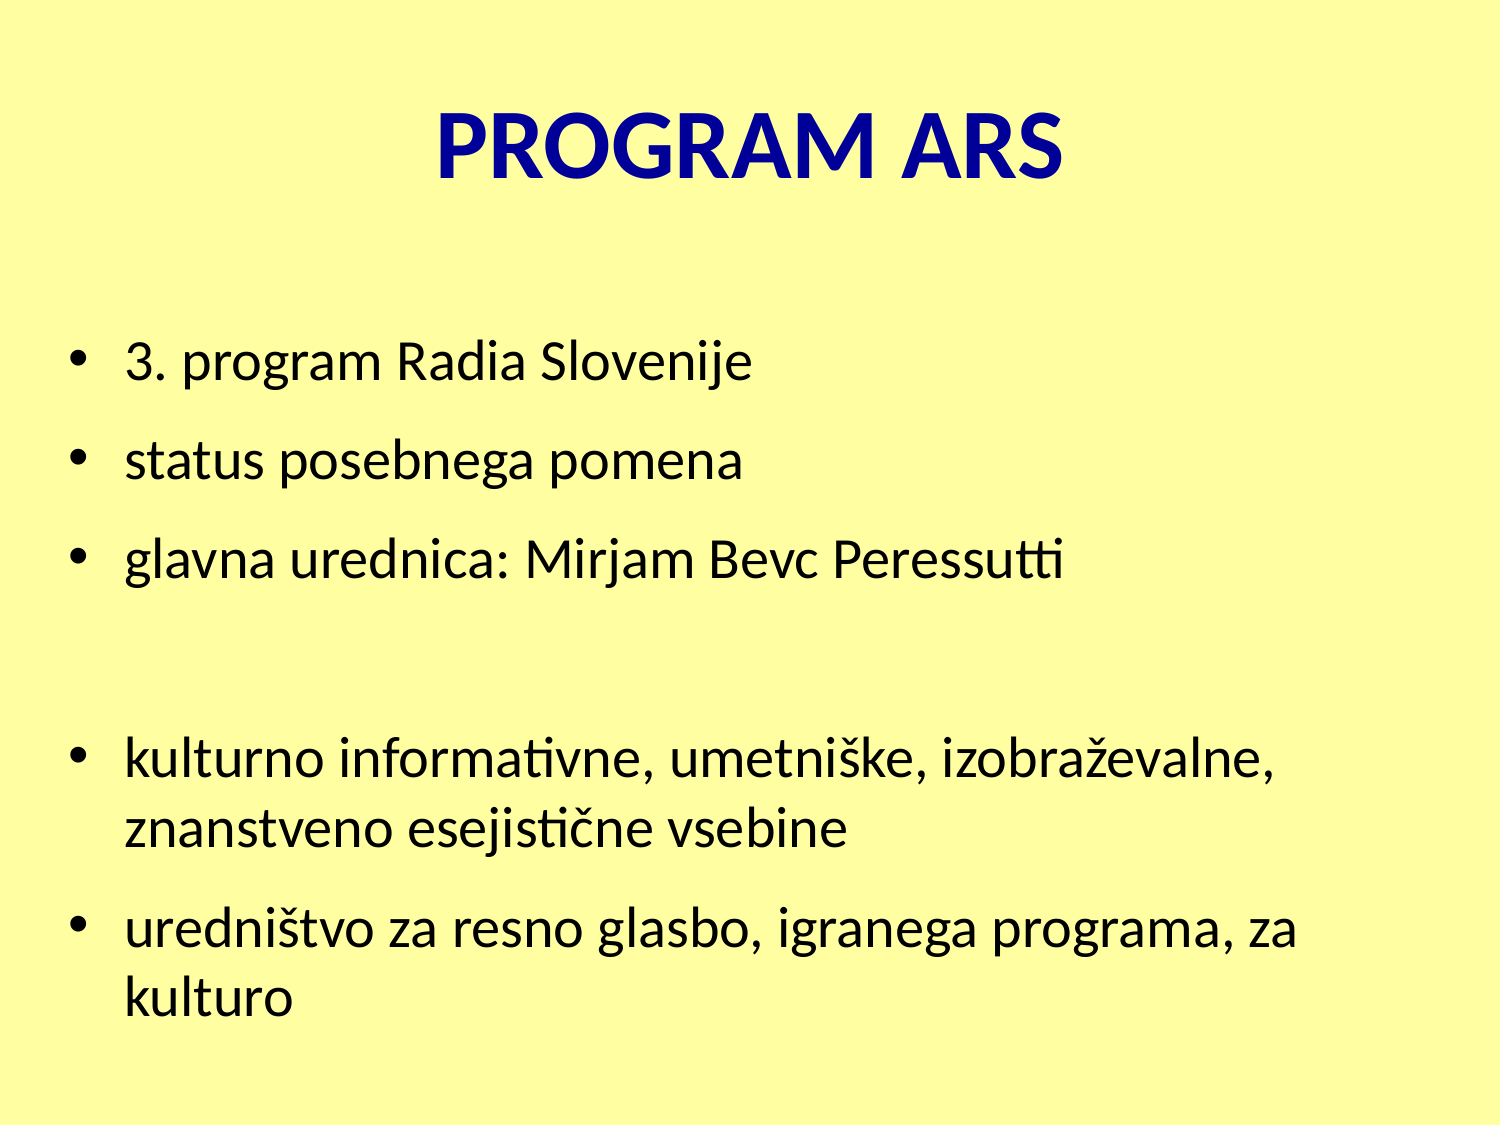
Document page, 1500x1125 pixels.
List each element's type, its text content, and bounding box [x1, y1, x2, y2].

list 3. program Radia Slovenije status posebnega pomena glavna urednica: Mirjam Bevc Peressutti kulturno informativne, umetniške, izobraževalne, znanstveno esejistične vsebine uredništvo za resno glasbo, igranega programa, za kulturo [53, 314, 1404, 1057]
title PROGRAM ARS [75, 45, 1425, 233]
